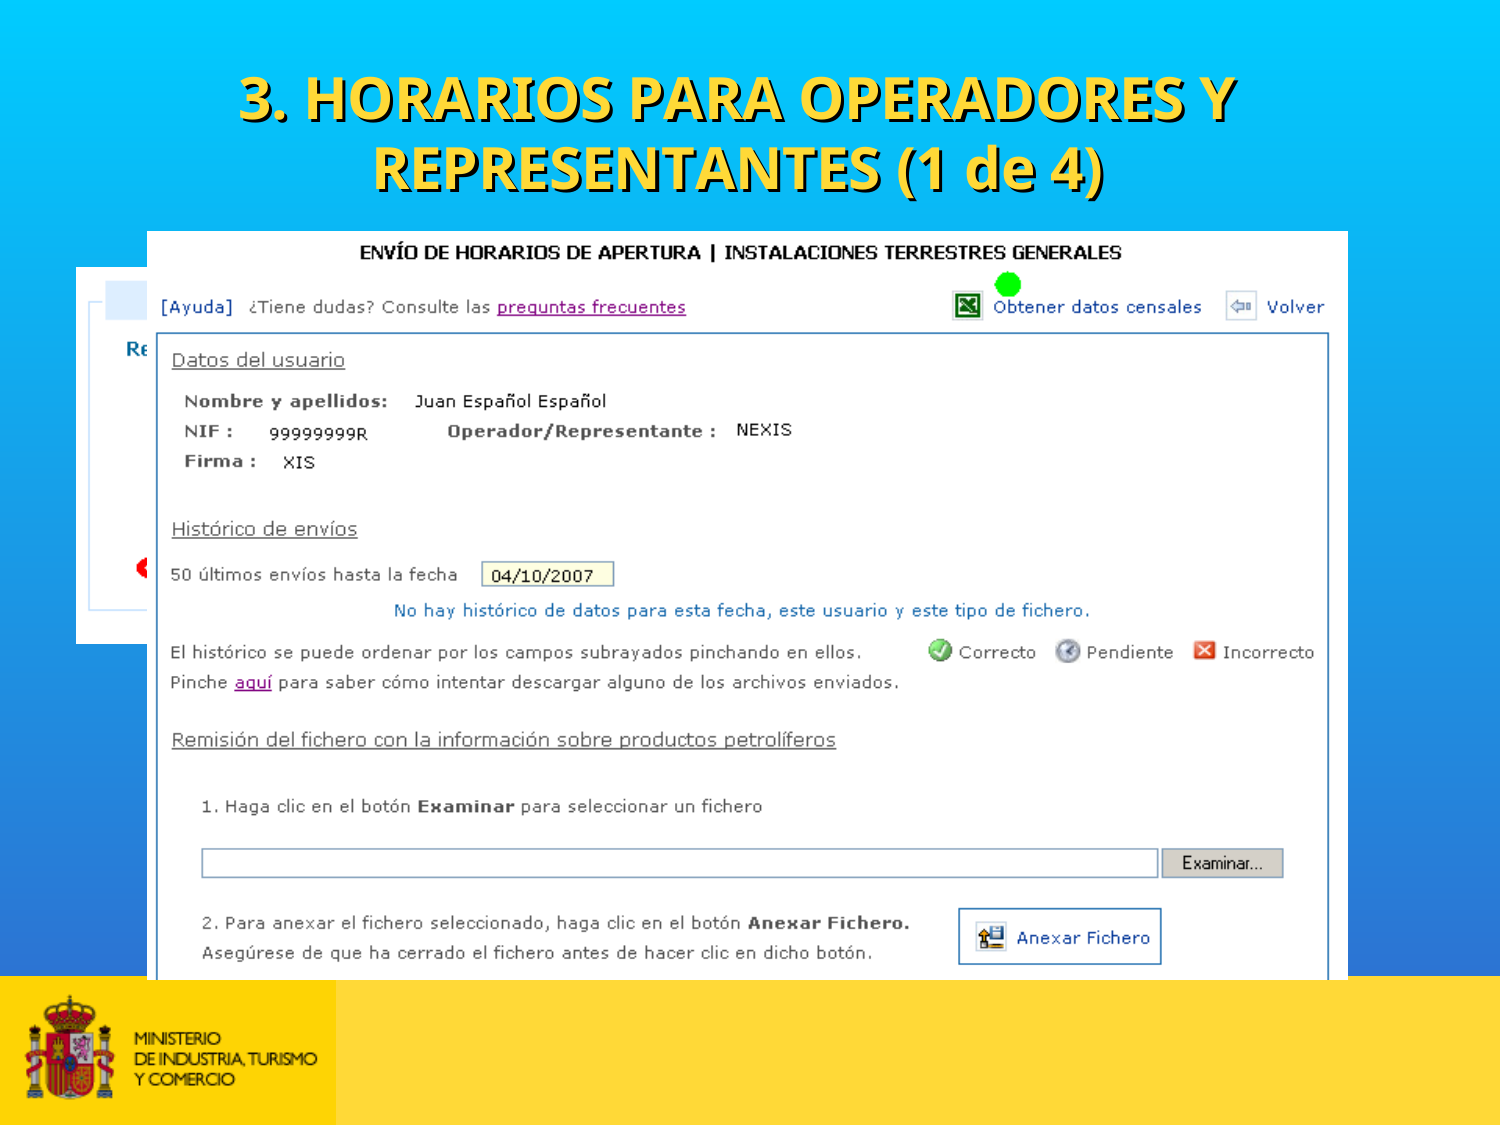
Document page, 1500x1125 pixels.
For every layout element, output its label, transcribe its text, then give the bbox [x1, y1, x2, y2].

picture [76, 232, 1348, 980]
title 3. HORARIOS PARA OPERADORES Y REPRESENTANTES (1 de 4) [99, 37, 1375, 225]
